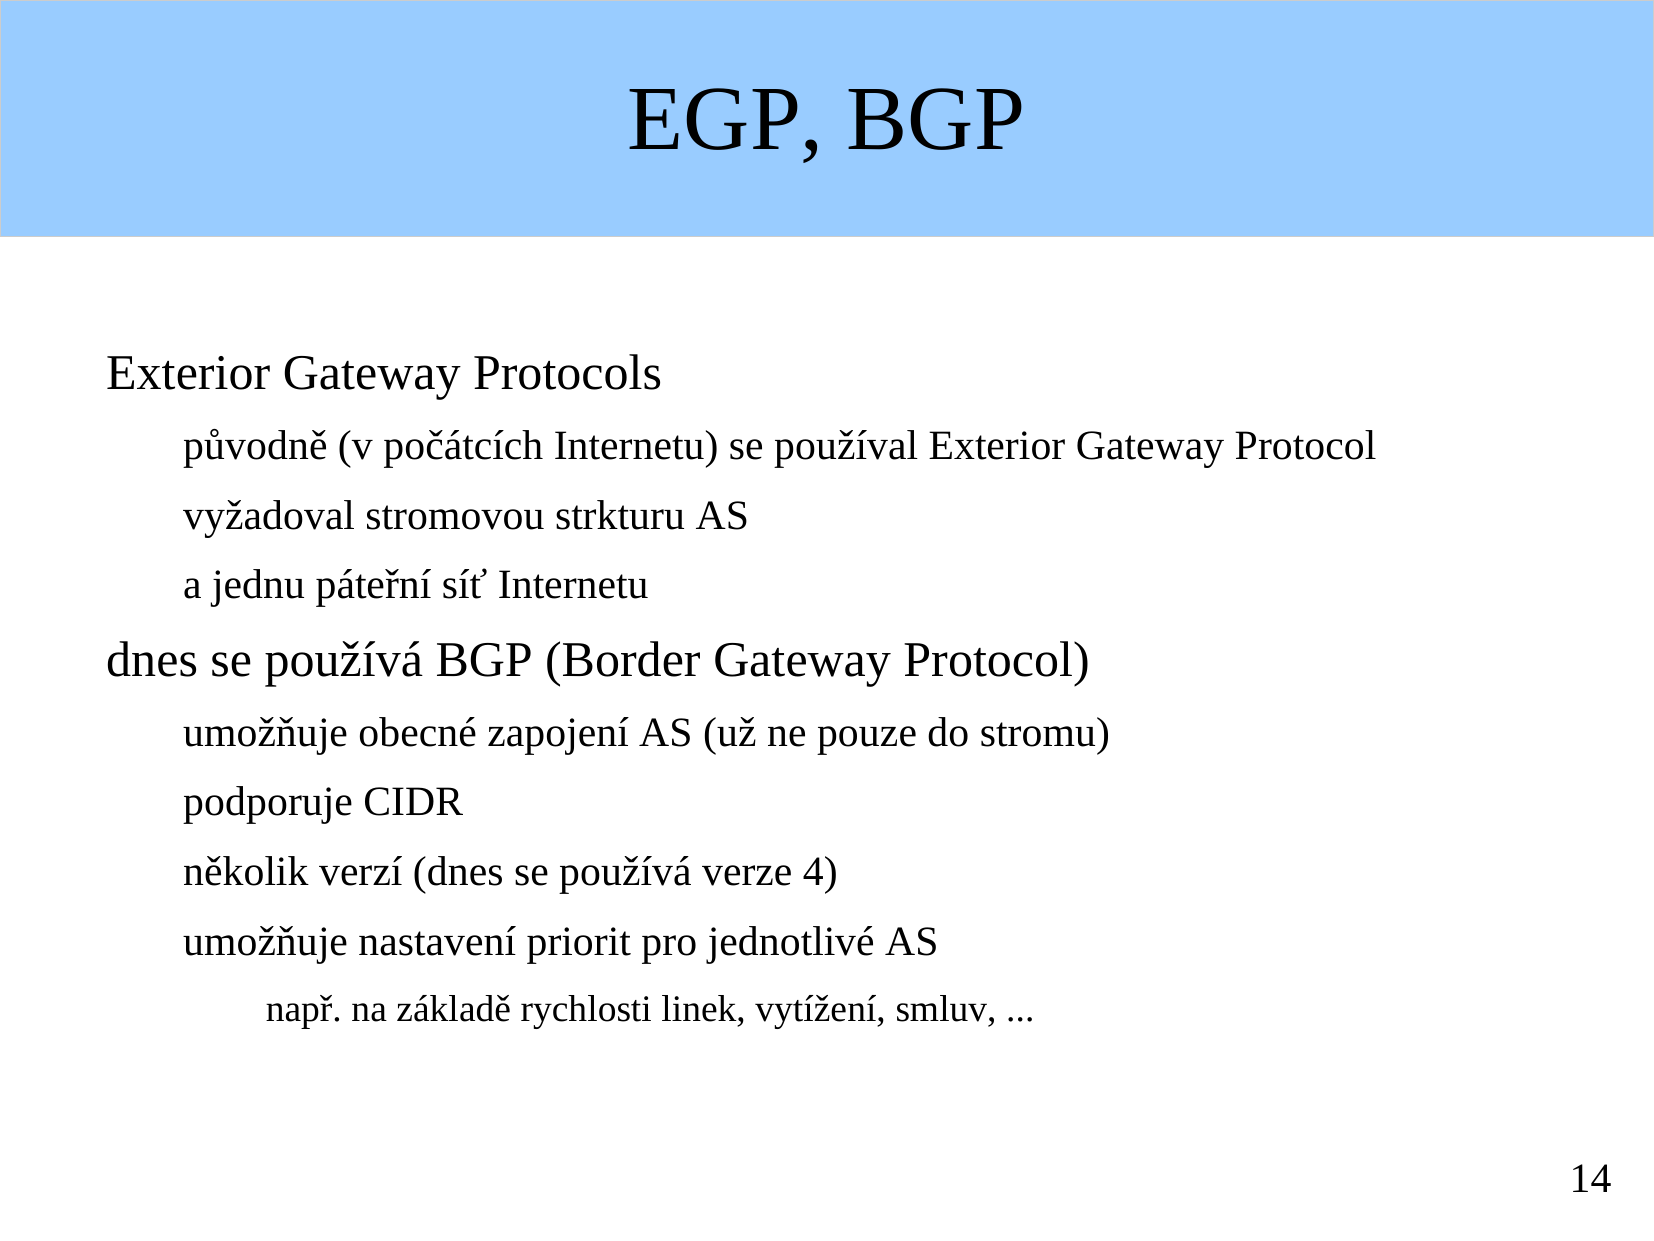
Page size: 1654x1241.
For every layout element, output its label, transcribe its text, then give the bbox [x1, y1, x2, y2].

list Exterior Gateway Protocols původně (v počátcích Internetu) se používal Exterior Gateway Protocol vyžadoval stromovou strkturu AS a jednu páteřní síť Internetu dnes se používá BGP (Border Gateway Protocol) umožňuje obecné zapojení AS (už ne pouze do stromu) podporuje CIDR několik verzí (dnes se používá verze 4) umožňuje nastavení priorit pro jednotlivé AS např. na základě rychlosti linek, vytížení, smluv, ... [88, 344, 1565, 1172]
title EGP, BGP [0, 0, 1654, 237]
